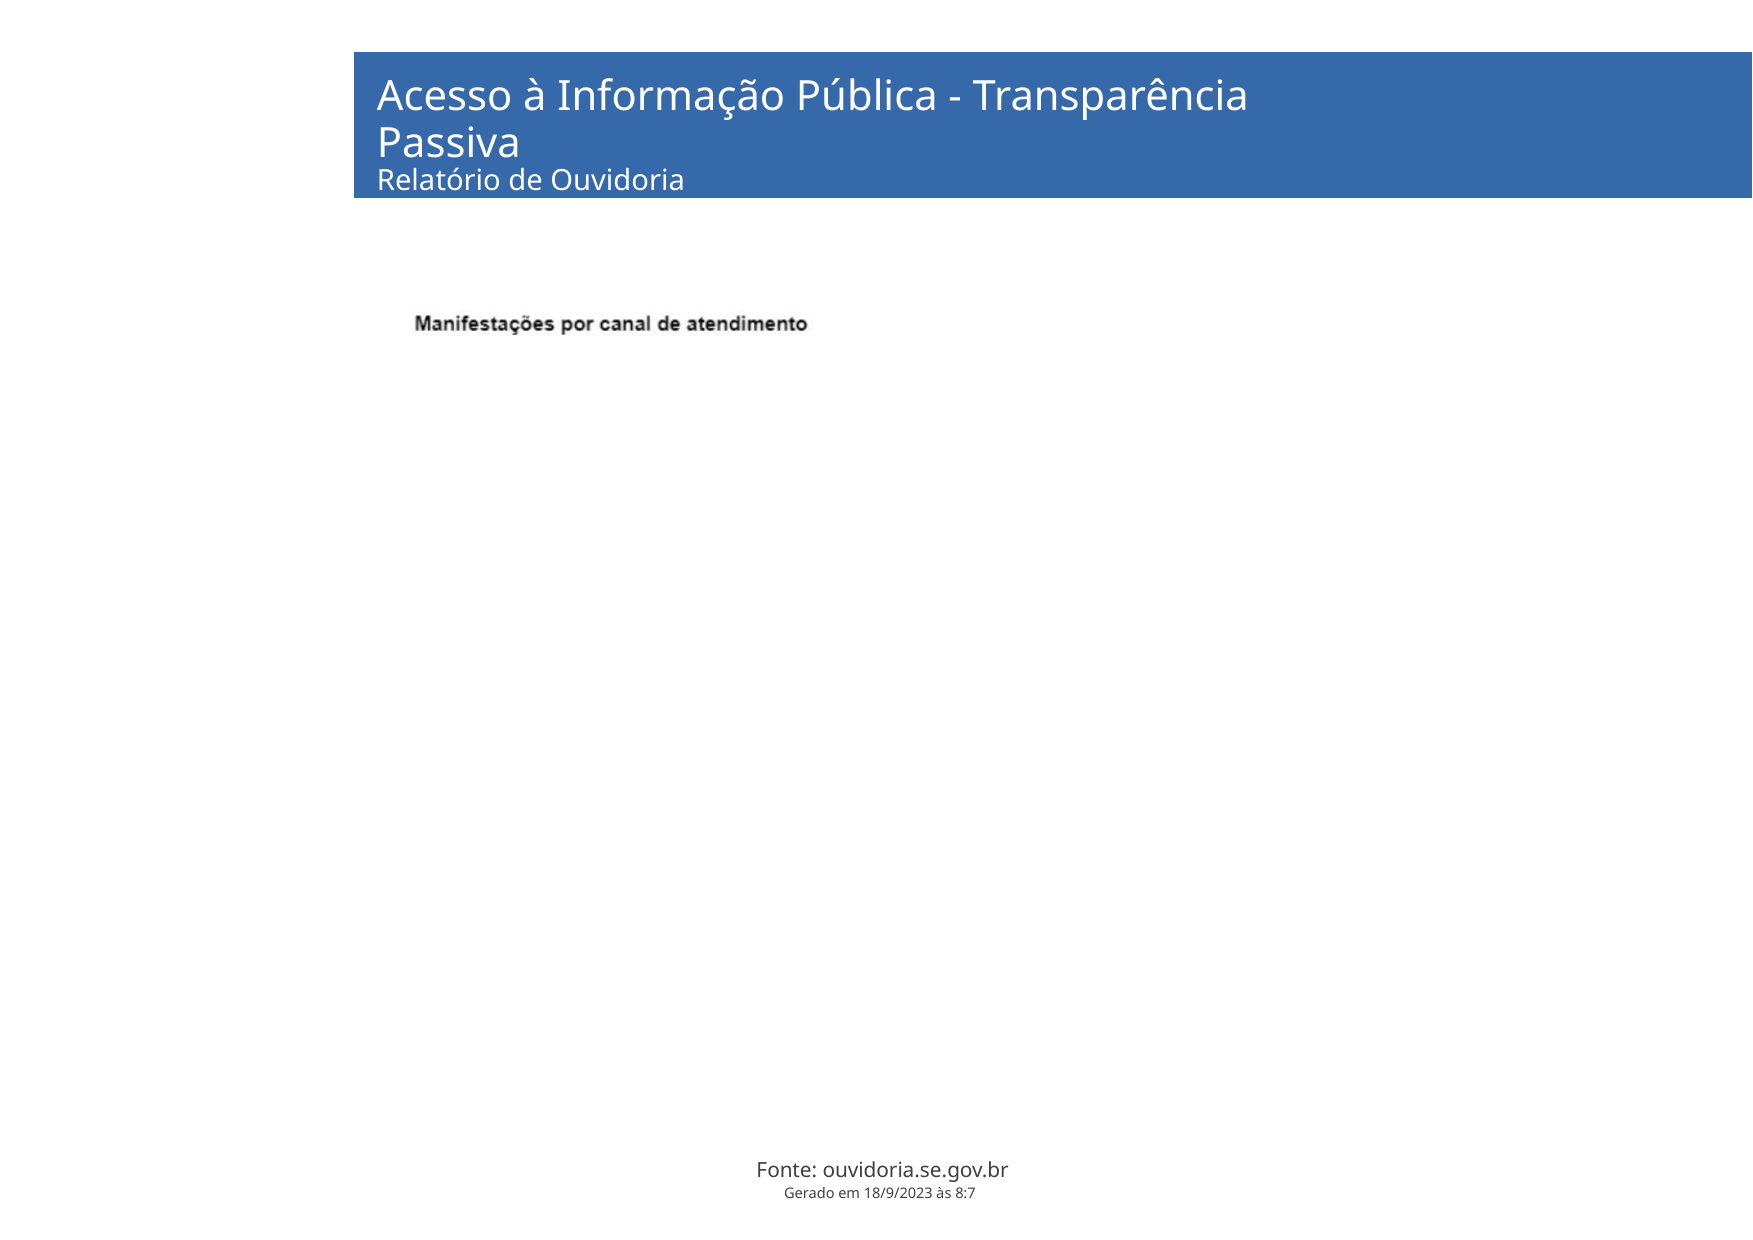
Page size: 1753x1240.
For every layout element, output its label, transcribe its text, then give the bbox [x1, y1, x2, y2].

text_box [354, 52, 1752, 198]
text_box Acesso à Informação Pública - Transparência Passiva Relatório de Ouvidoria SETUR - Agosto a Agosto de 2023 [376, 72, 1403, 228]
text_box Gerado em 18/9/2023 às 8:7 [784, 1184, 995, 1202]
text_box [155, 211, 1599, 1028]
text_box Fonte: ouvidoria.se.gov.br [756, 1158, 1023, 1182]
